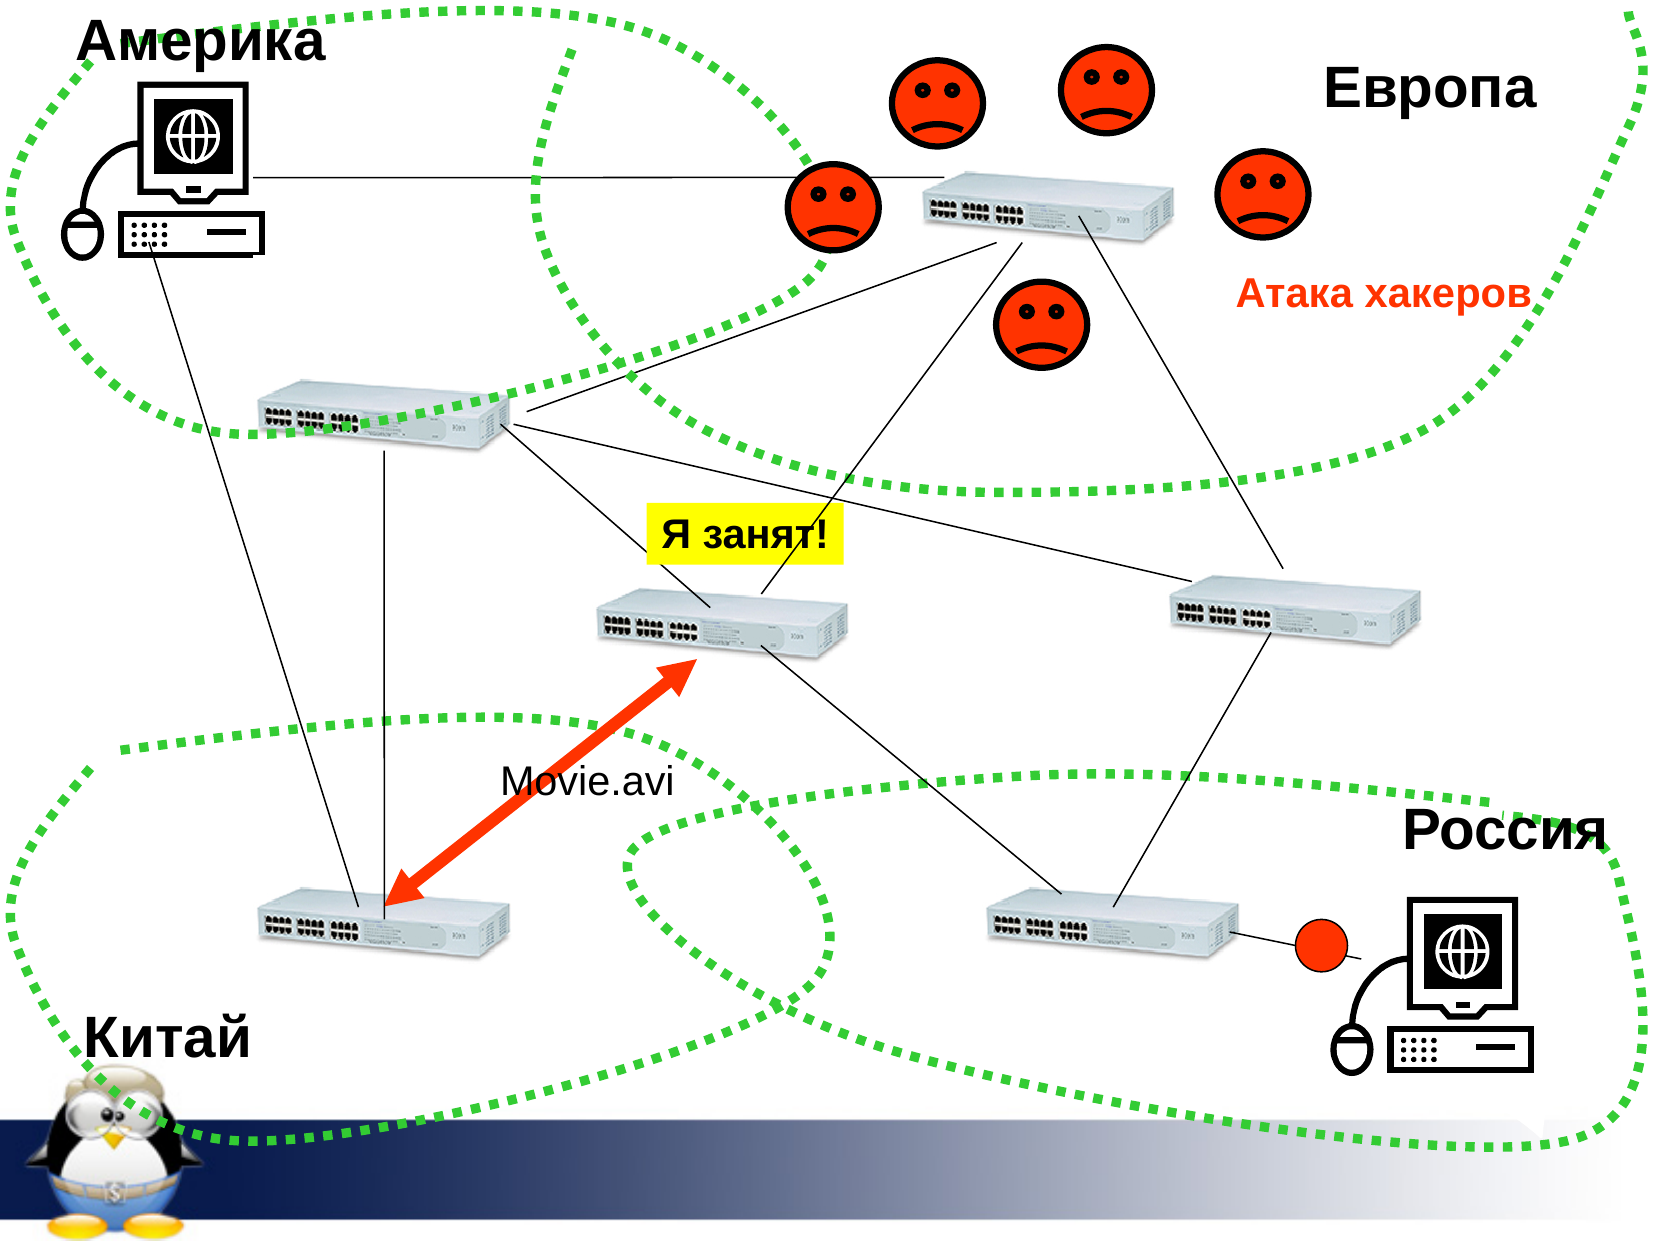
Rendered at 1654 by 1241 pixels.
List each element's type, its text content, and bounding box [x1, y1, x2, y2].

text_box Европа [1308, 47, 1552, 128]
text_box Я занят! [646, 502, 827, 565]
text_box [787, 164, 879, 251]
text_box [1060, 47, 1153, 134]
picture [0, 450, 1654, 1241]
text_box Movie.avi [485, 750, 690, 812]
text_box [1217, 151, 1309, 238]
text_box Атака хакеров [1220, 261, 1548, 324]
text_box [996, 281, 1088, 368]
picture [836, 483, 853, 501]
picture [592, 502, 853, 790]
text_box Я занят! [785, 502, 844, 565]
text_box [1295, 919, 1348, 972]
text_box Россия [1387, 789, 1625, 870]
text_box Америка [60, 0, 341, 81]
picture [918, 47, 1179, 373]
picture [592, 463, 830, 549]
text_box [891, 60, 984, 147]
picture [0, 0, 515, 581]
picture [386, 763, 491, 899]
text_box Китай [69, 997, 267, 1079]
picture [689, 463, 853, 497]
